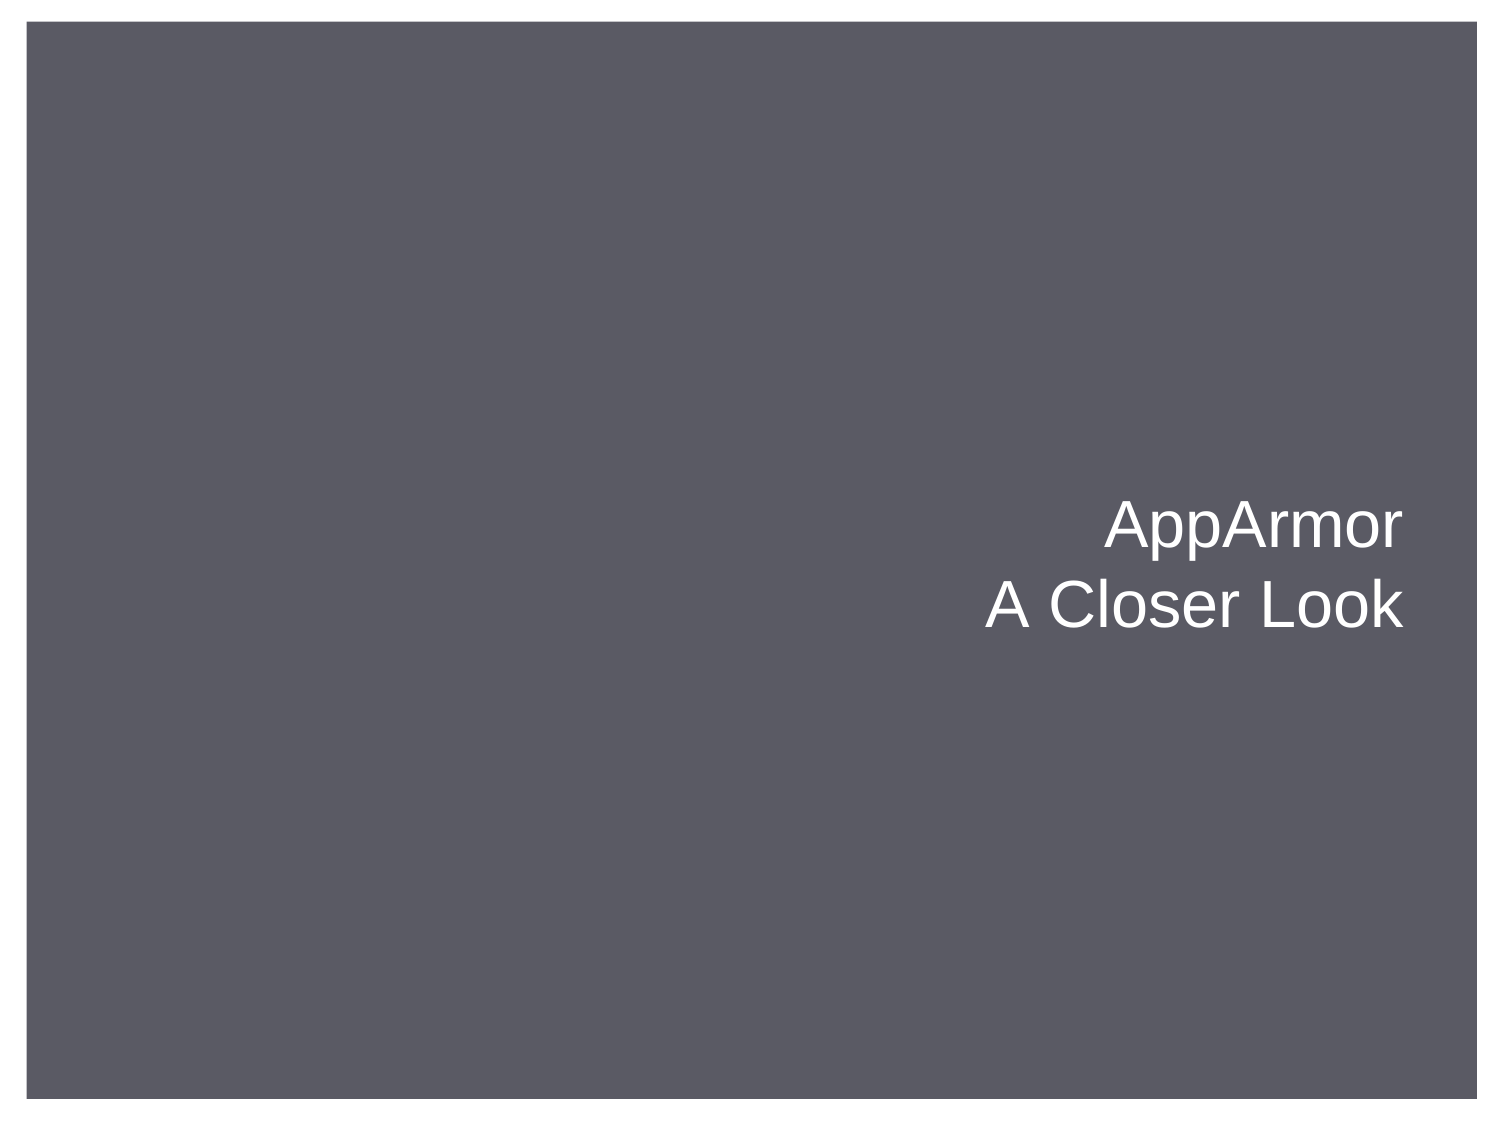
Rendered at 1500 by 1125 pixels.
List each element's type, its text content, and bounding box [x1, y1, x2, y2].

title AppArmor A Closer Look [54, 468, 1405, 656]
